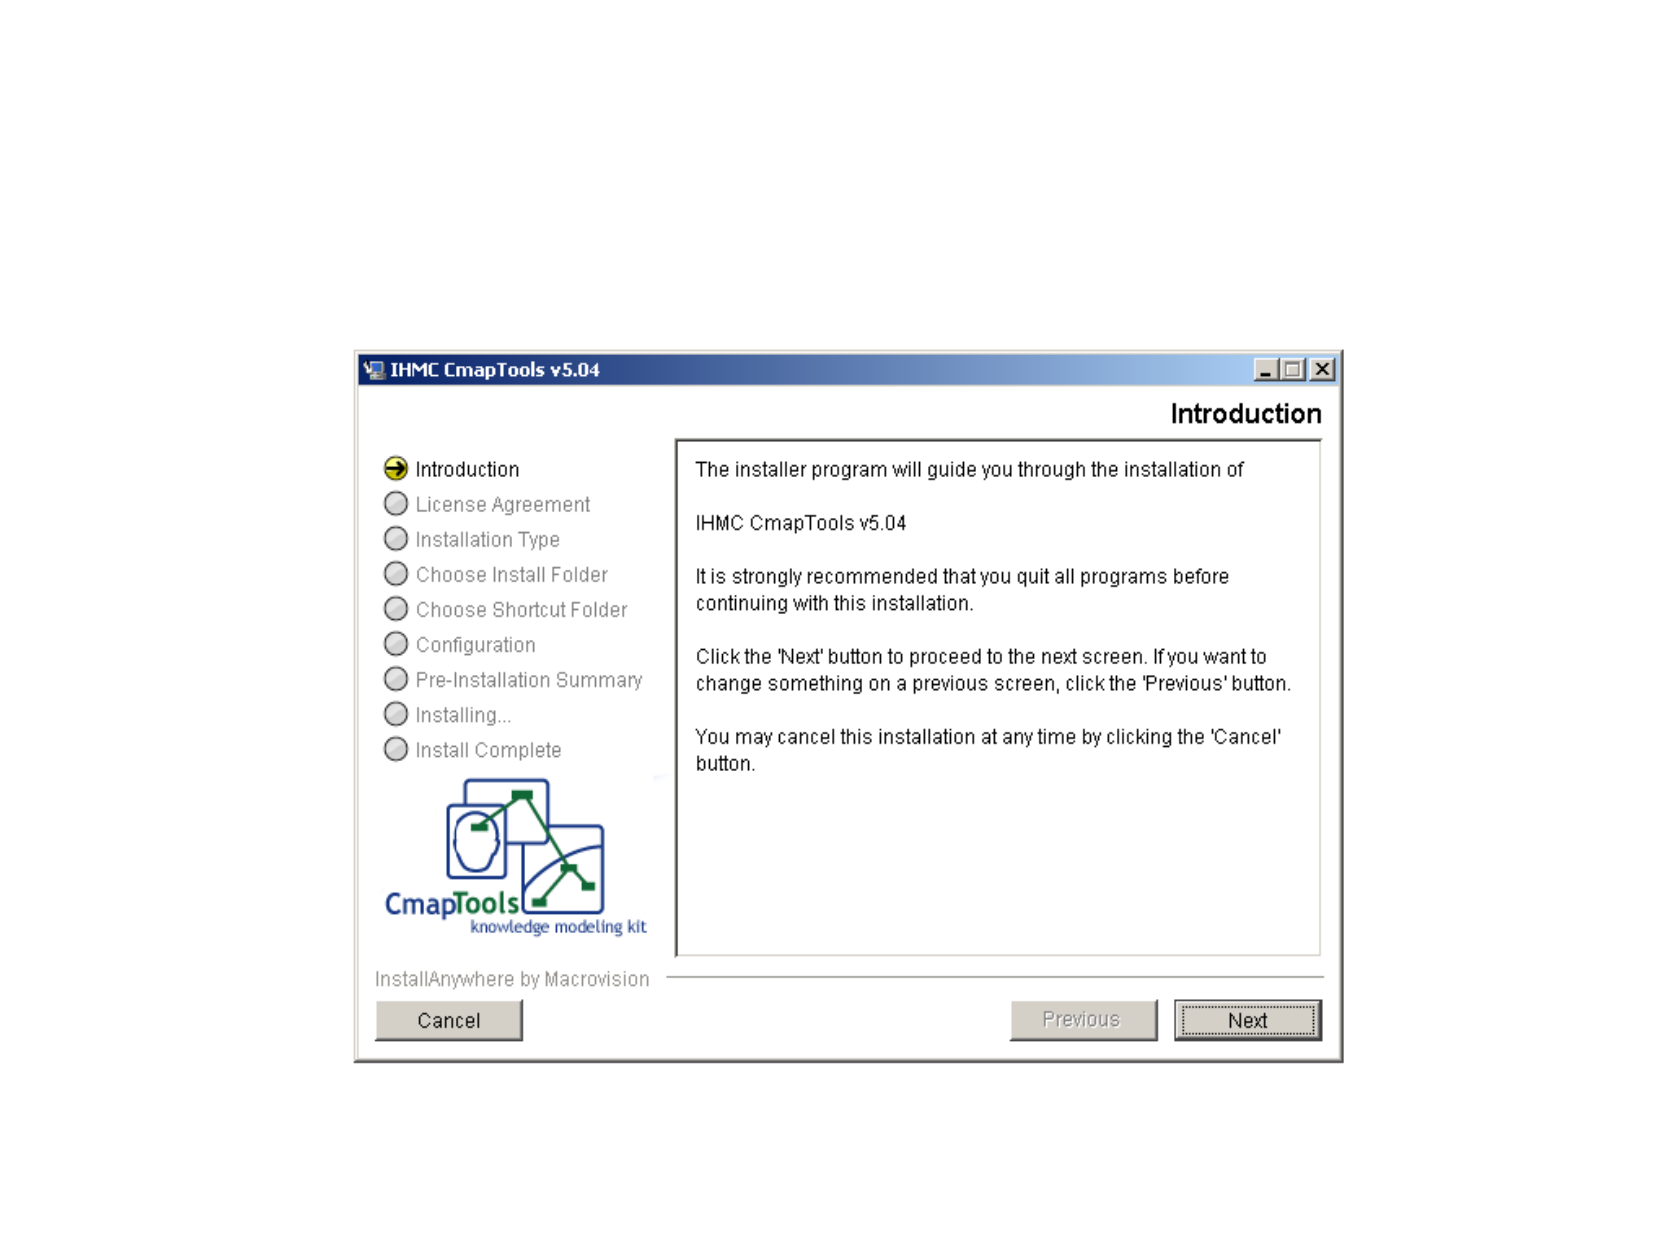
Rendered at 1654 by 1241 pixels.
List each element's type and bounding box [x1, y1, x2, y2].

picture [324, 324, 1359, 1123]
